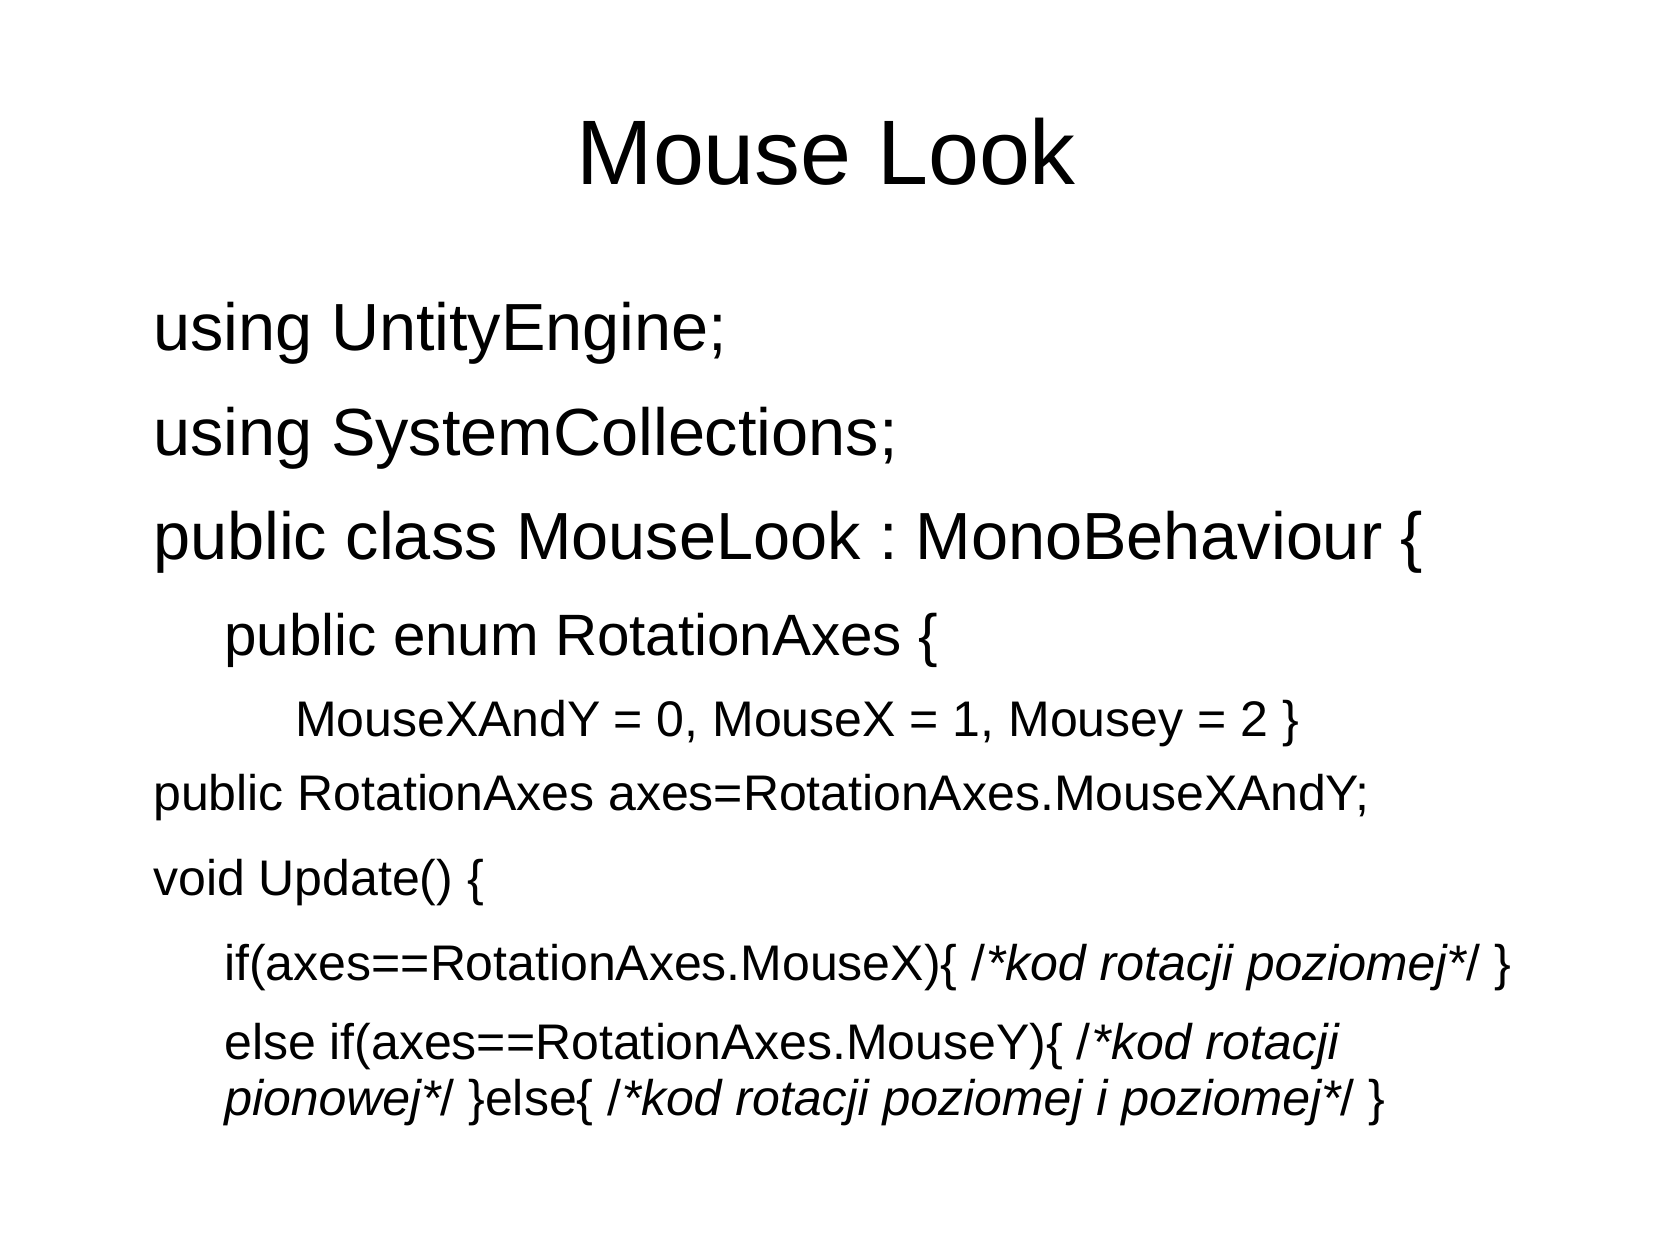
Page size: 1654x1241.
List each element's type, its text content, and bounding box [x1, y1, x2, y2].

list using UntityEngine; using SystemCollections; public class MouseLook : MonoBehaviour { public enum RotationAxes { MouseXAndY = 0, MouseX = 1, Mousey = 2 } public RotationAxes axes=RotationAxes.MouseXAndY; void Update() { if(axes==RotationAxes.MouseX){ /*kod rotacji poziomej*/ } else if(axes==RotationAxes.MouseY){ /*kod rotacji pionowej*/ }else{ /*kod rotacji poziomej i poziomej*/ } [82, 290, 1571, 1127]
title Mouse Look [82, 49, 1571, 257]
